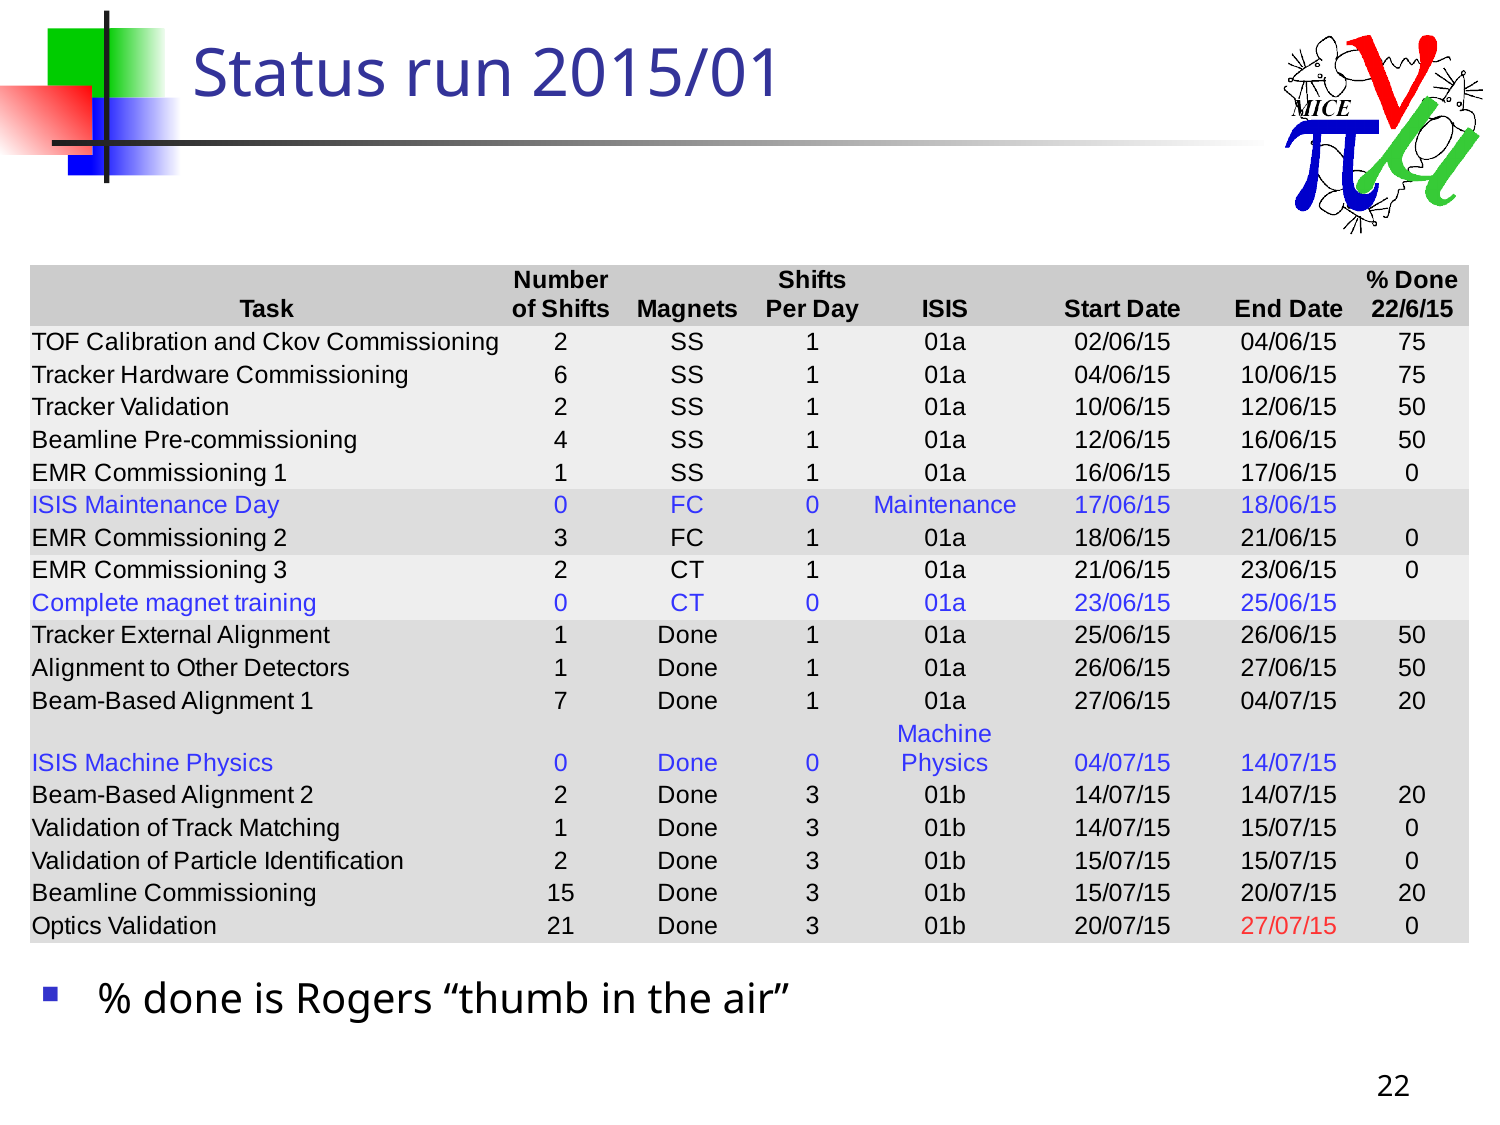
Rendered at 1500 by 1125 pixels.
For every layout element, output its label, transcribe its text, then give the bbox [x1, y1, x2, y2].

title Status run 2015/01 [191, 0, 1471, 164]
chart [29, 264, 1471, 945]
list % done is Rogers “thumb in the air” [40, 968, 1477, 1125]
picture [1264, 5, 1500, 251]
